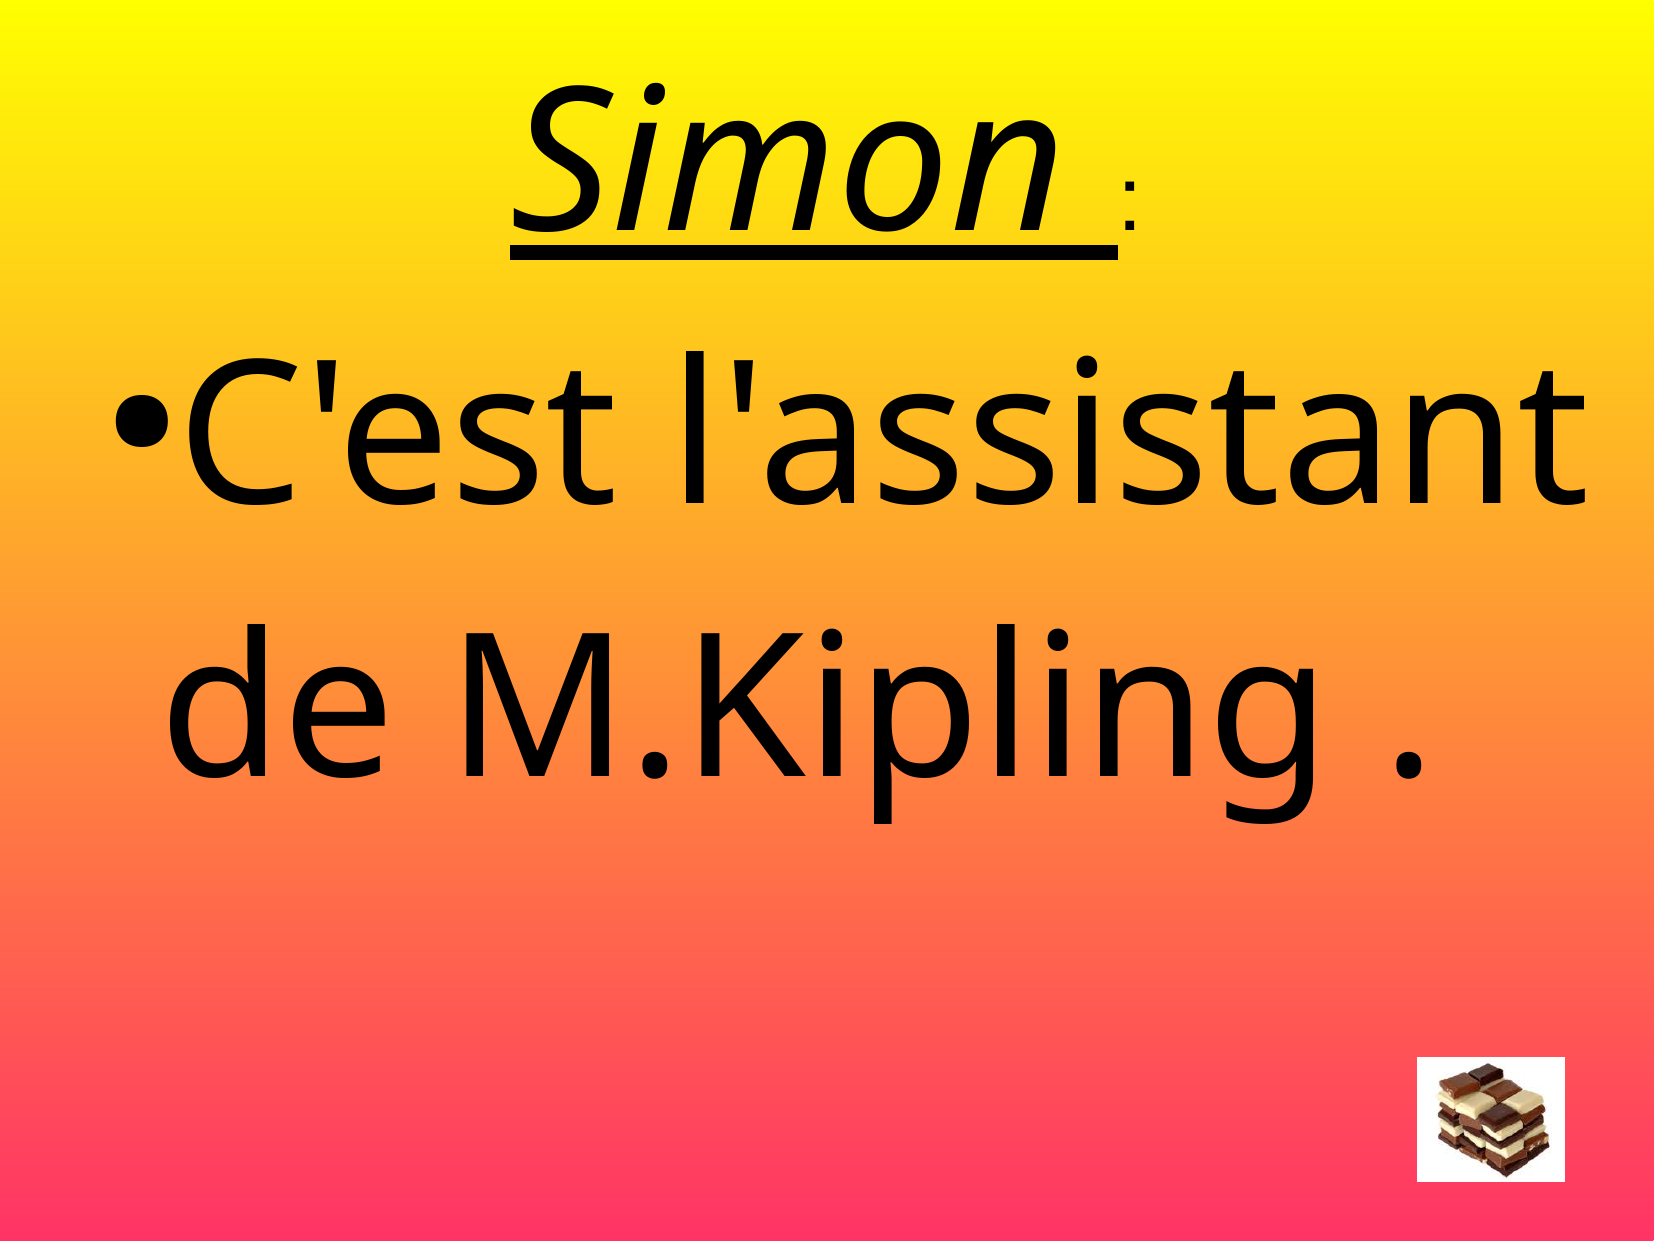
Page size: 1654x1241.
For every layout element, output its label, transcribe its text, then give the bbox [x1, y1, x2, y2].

picture [1417, 1057, 1565, 1182]
list C'est l'assistant de M.Kipling . [88, 290, 1595, 1123]
title Simon : [82, 41, 1571, 265]
